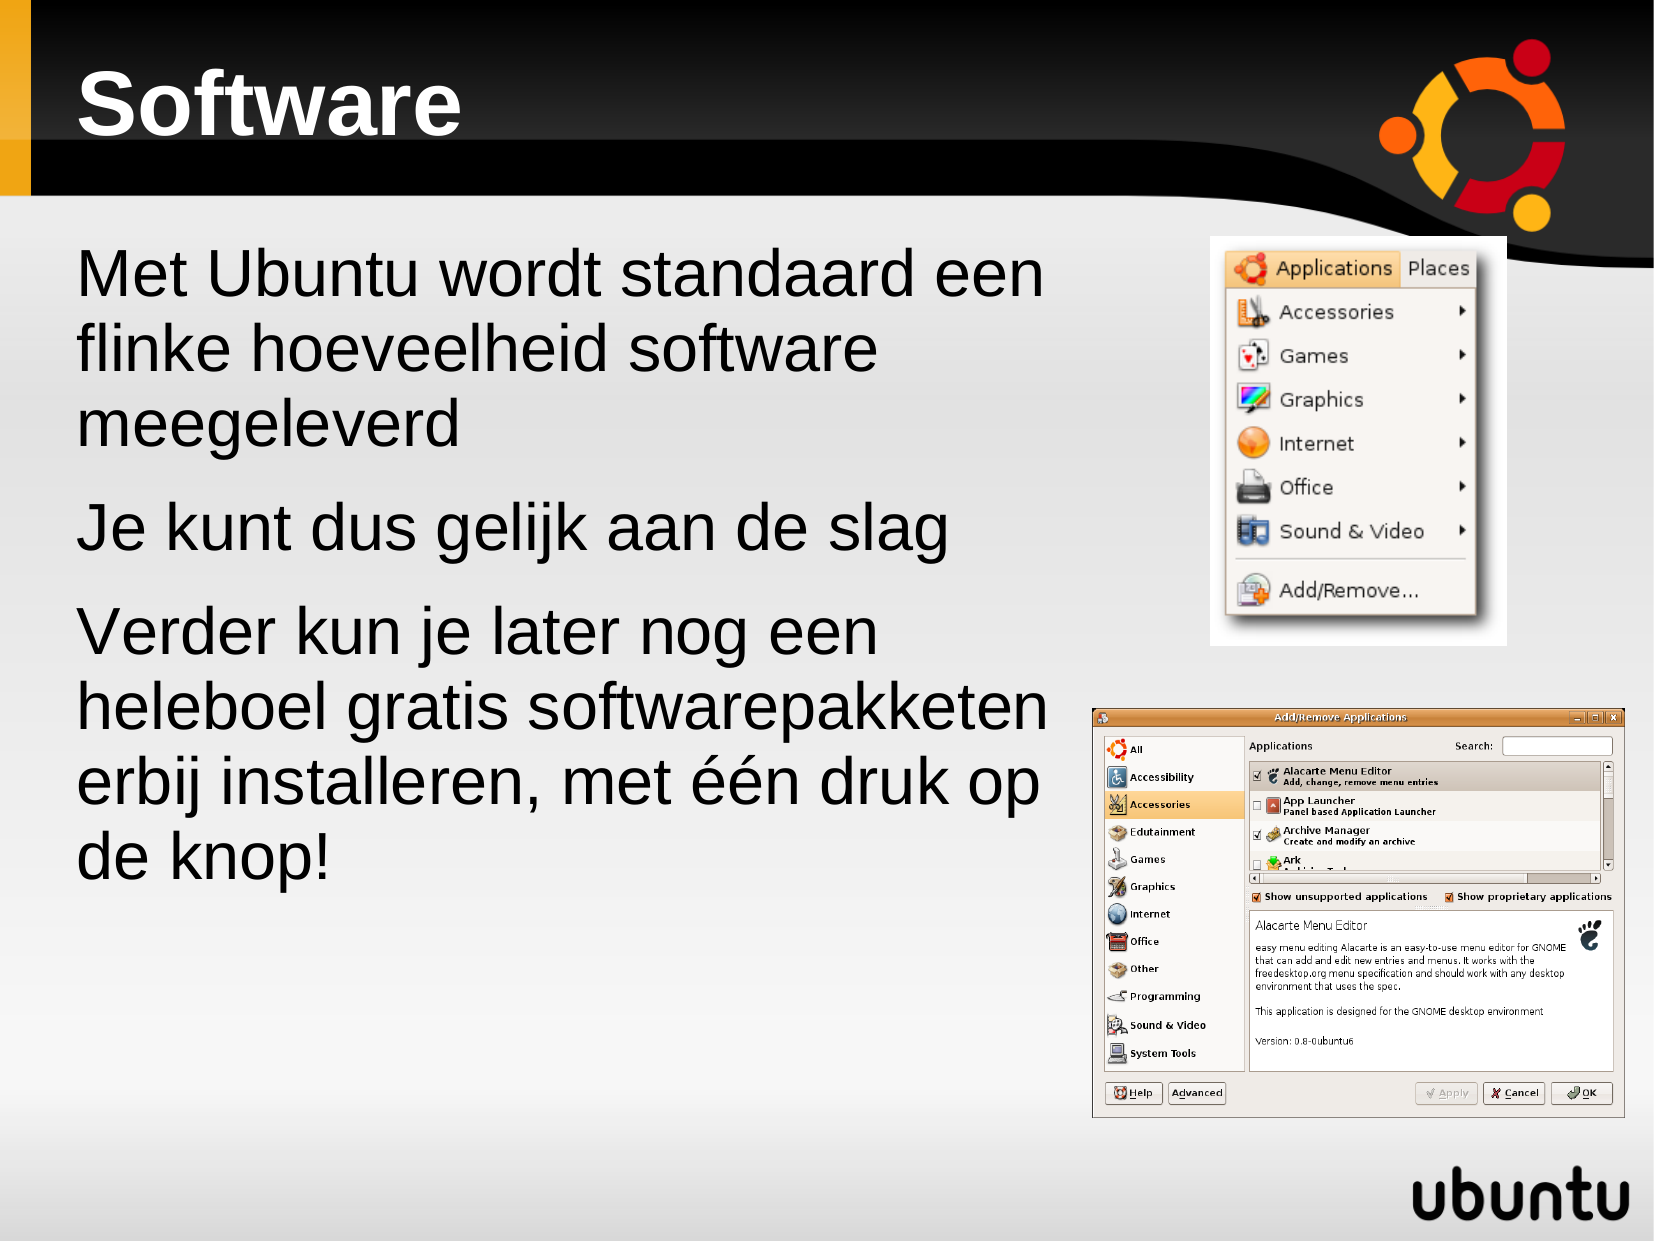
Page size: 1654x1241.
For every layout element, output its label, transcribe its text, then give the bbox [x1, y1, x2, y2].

picture [0, 0, 1654, 1241]
title Software [76, 0, 1565, 208]
list Met Ubuntu wordt standaard een flinke hoeveelheid software meegeleverd Je kunt dus gelijk aan de slag Verder kun je later nog een heleboel gratis softwarepakketen erbij installeren, met één druk op de knop! [76, 236, 1093, 894]
